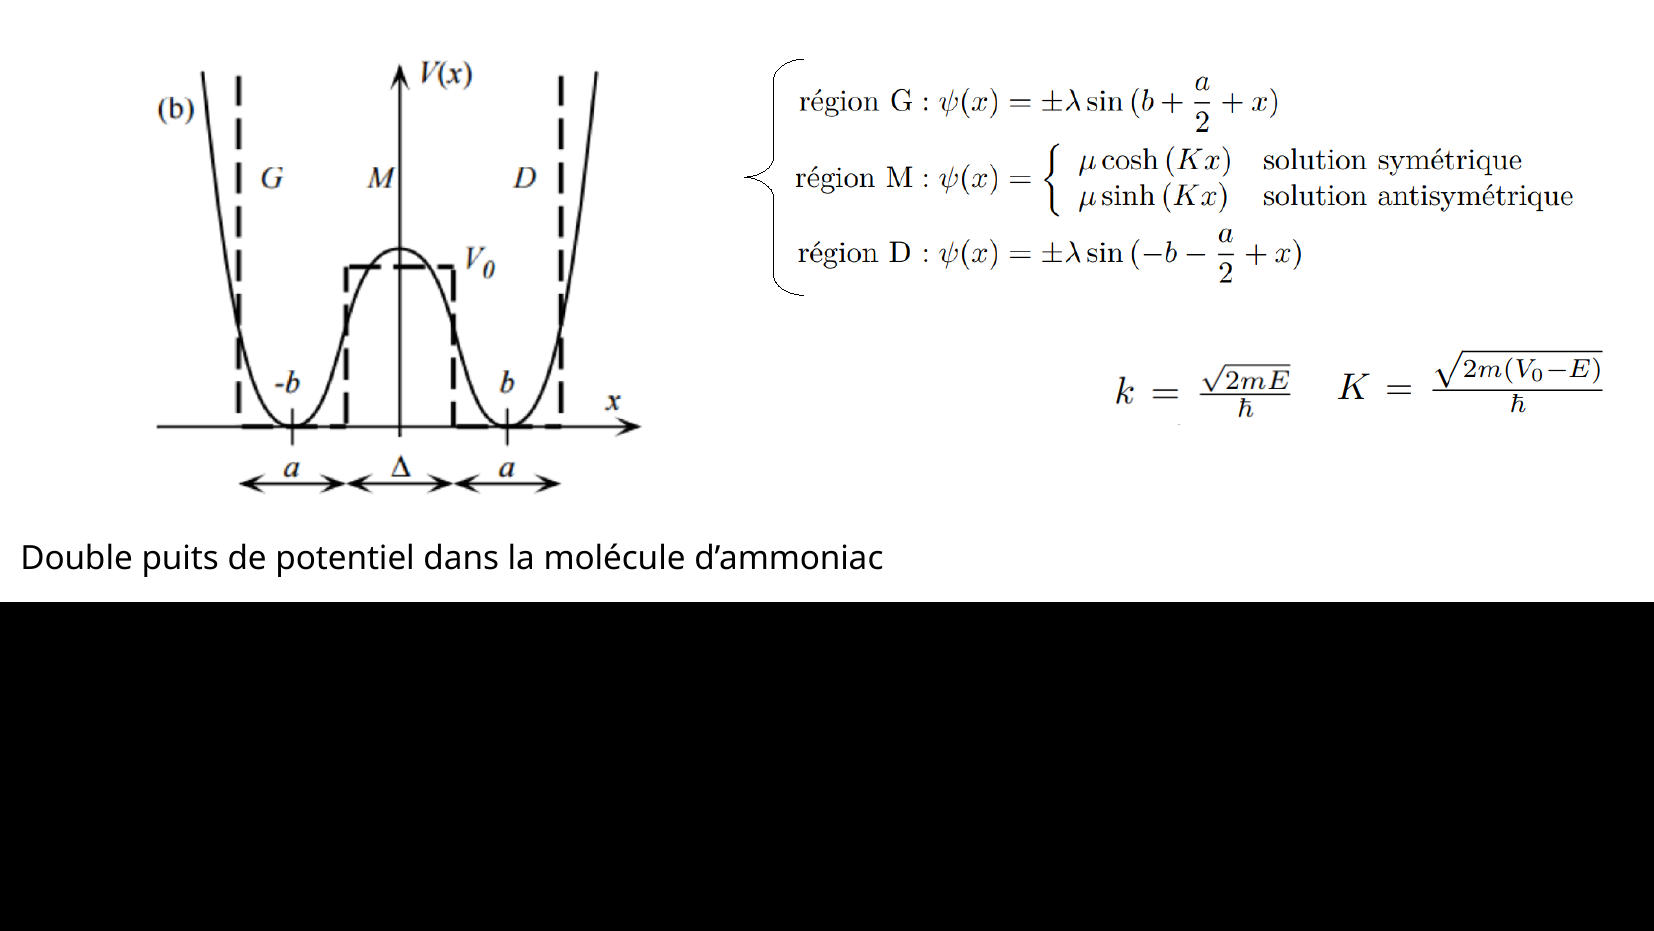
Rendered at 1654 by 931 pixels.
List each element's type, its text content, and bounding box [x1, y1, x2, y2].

picture [779, 71, 1584, 296]
picture [118, 33, 667, 520]
text_box [0, 602, 1654, 931]
text_box Double puits de potentiel dans la molécule d’ammoniac [5, 526, 927, 638]
picture [1332, 342, 1607, 414]
picture [1110, 354, 1300, 425]
